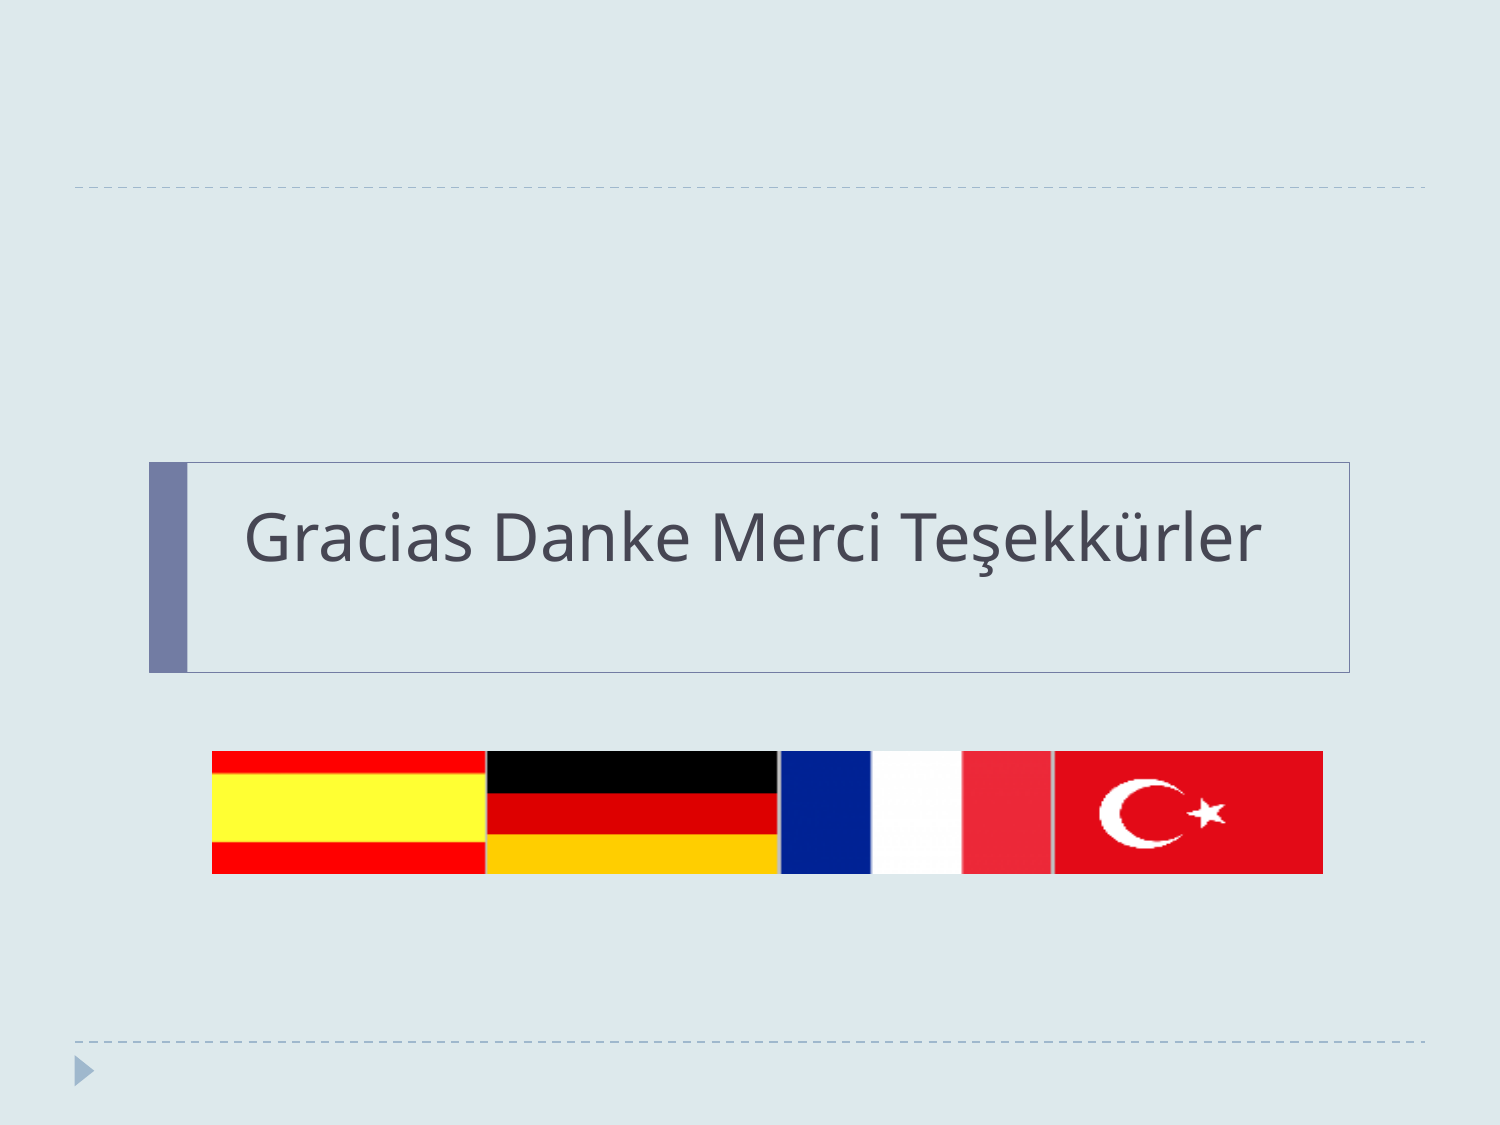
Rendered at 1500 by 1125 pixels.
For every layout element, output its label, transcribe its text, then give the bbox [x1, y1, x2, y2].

title Gracias Danke Merci Teşekkürler [200, 487, 1325, 663]
picture [212, 751, 1323, 874]
